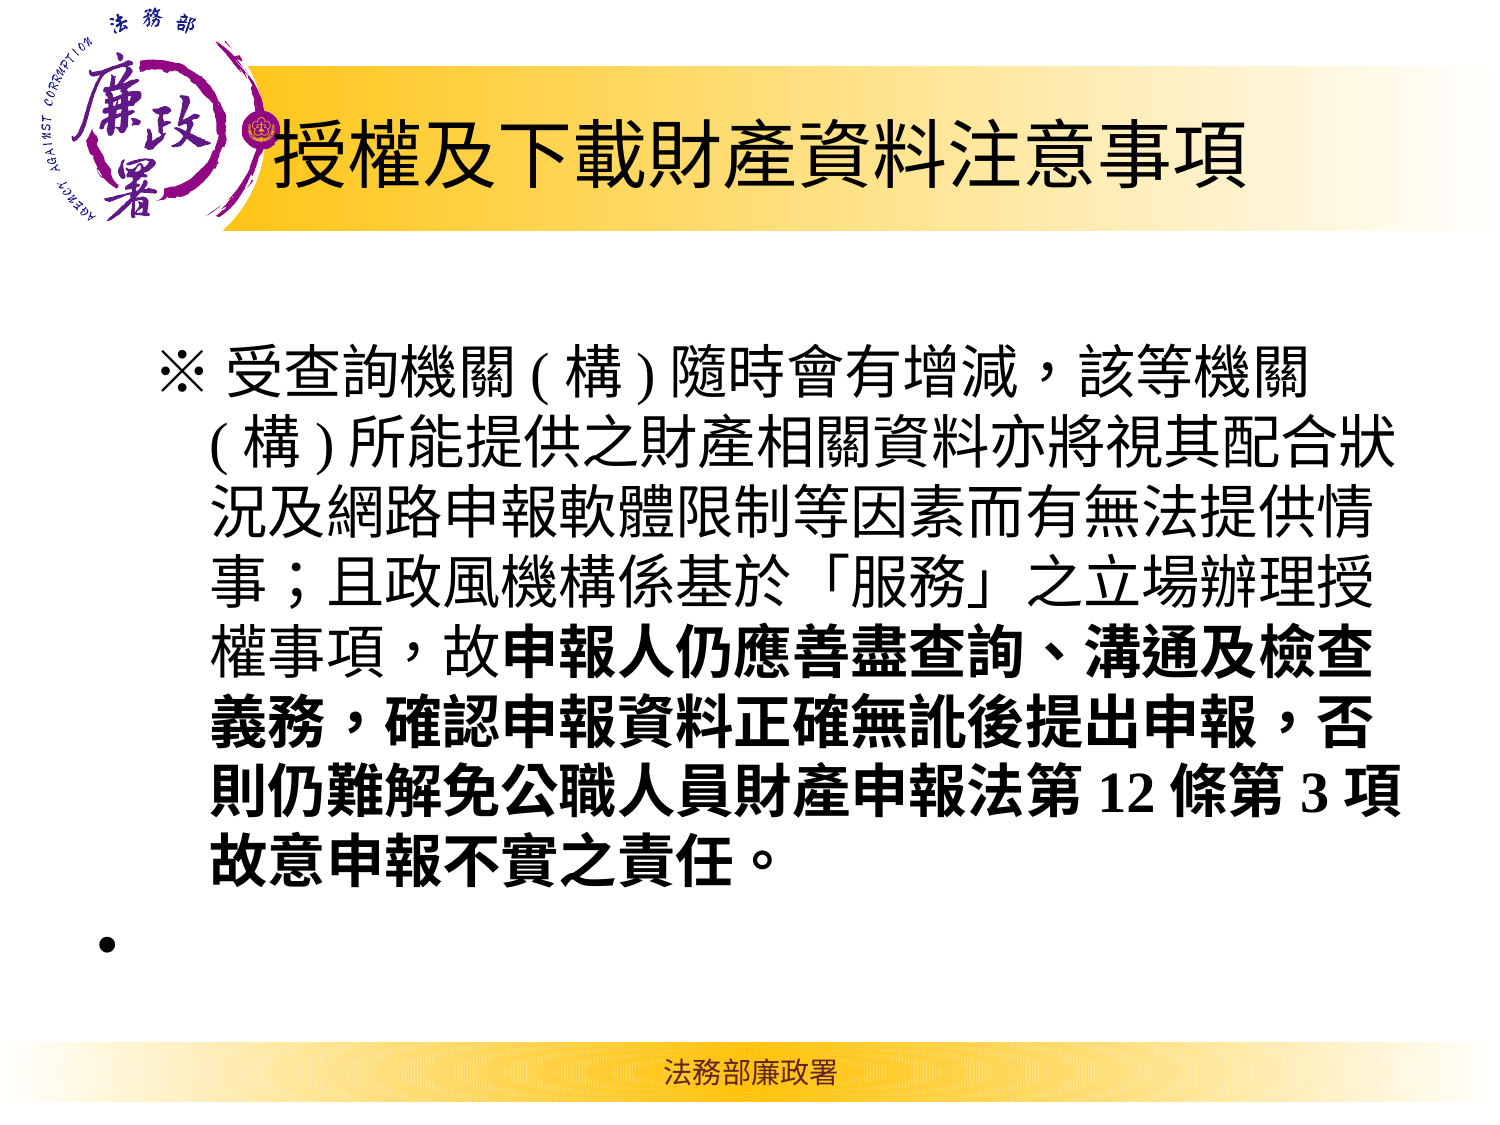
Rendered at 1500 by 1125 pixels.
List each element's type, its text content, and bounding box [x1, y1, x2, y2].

list ※受查詢機關(構)隨時會有增減，該等機關(構)所能提供之財產相關資料亦將視其配合狀況及網路申報軟體限制等因素而有無法提供情事；且政風機構係基於「服務」之立場辦理授權事項，故申報人仍應善盡查詢、溝通及檢查義務，確認申報資料正確無訛後提出申報，否則仍難解免公職人員財產申報法第12條第3項故意申報不實之責任。 [82, 328, 1433, 1071]
text_box 法務部廉政署 [513, 1046, 989, 1107]
title 授權及下載財產資料注意事項 [257, 70, 1426, 235]
